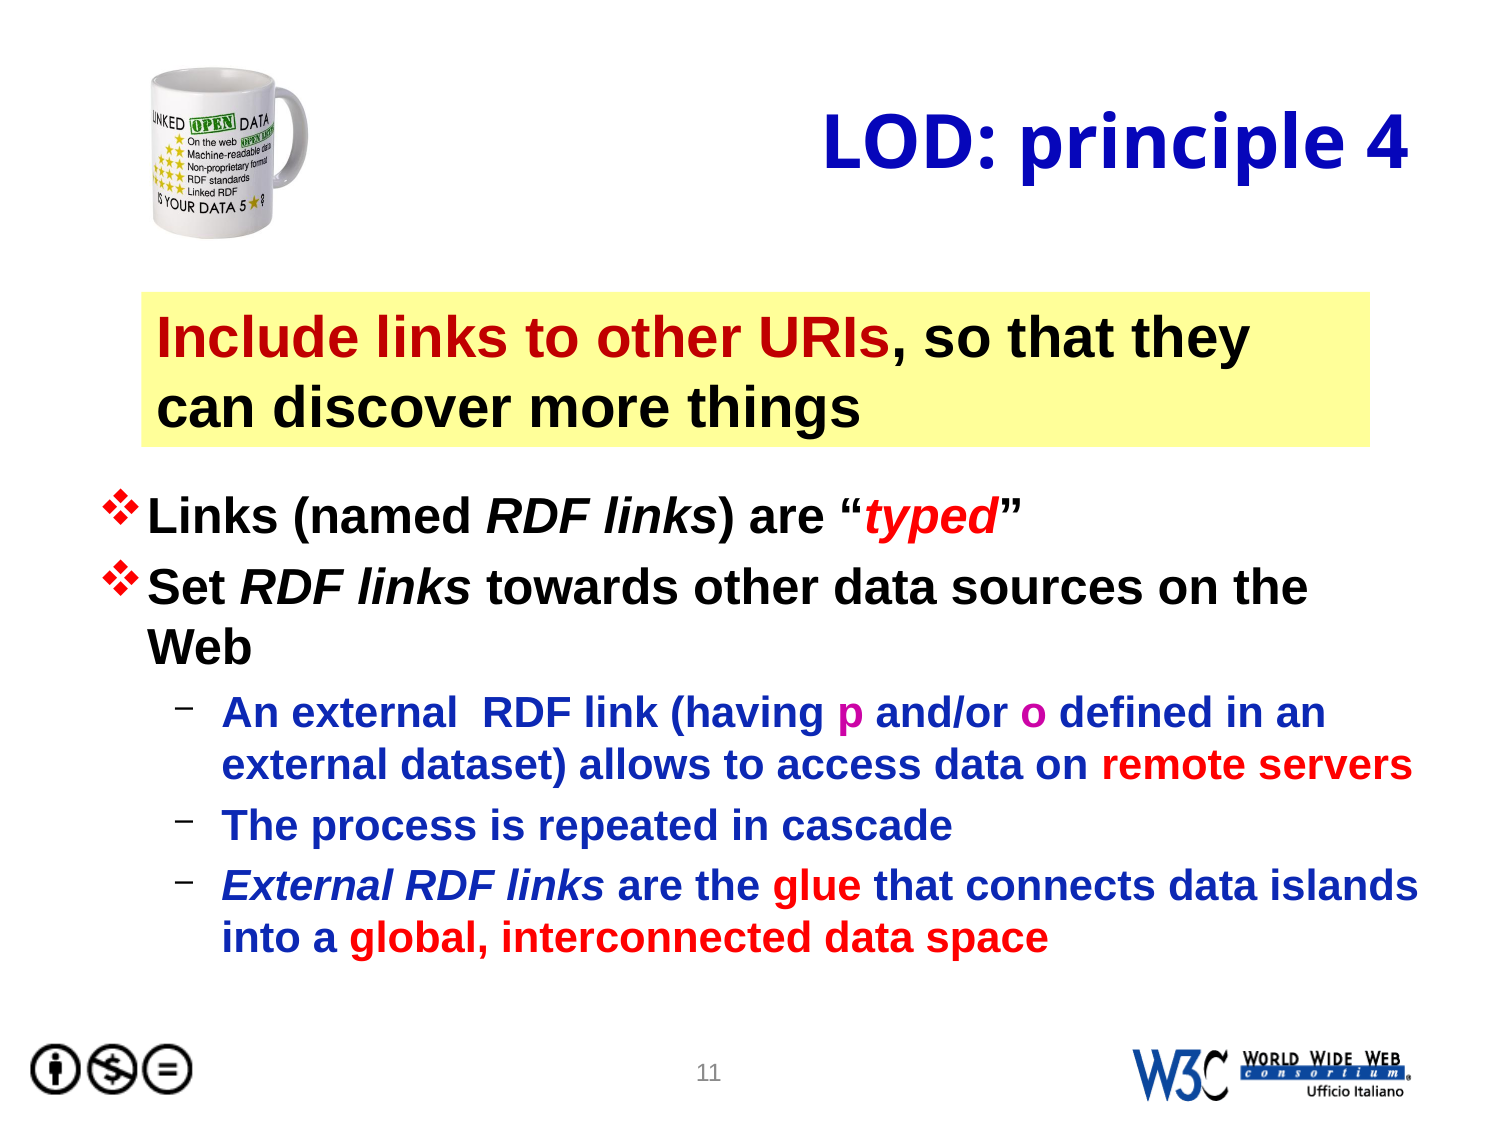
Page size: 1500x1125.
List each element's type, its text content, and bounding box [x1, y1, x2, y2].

picture [1132, 1049, 1412, 1102]
list Links (named RDF links) are “typed” Set RDF links towards other data sources on the Web An external RDF link (having p and/or o defined in an external dataset) allows to access data on remote servers The process is repeated in cascade External RDF links are the glue that connects data islands into a global, interconnected data space [75, 262, 1436, 1005]
picture [15, 1022, 205, 1106]
picture [141, 65, 317, 241]
slide_number <number> [680, 1041, 761, 1102]
title LOD: principle 4 [75, 45, 1425, 233]
text_box Include links to other URIs, so that they can discover more things [141, 291, 1370, 447]
